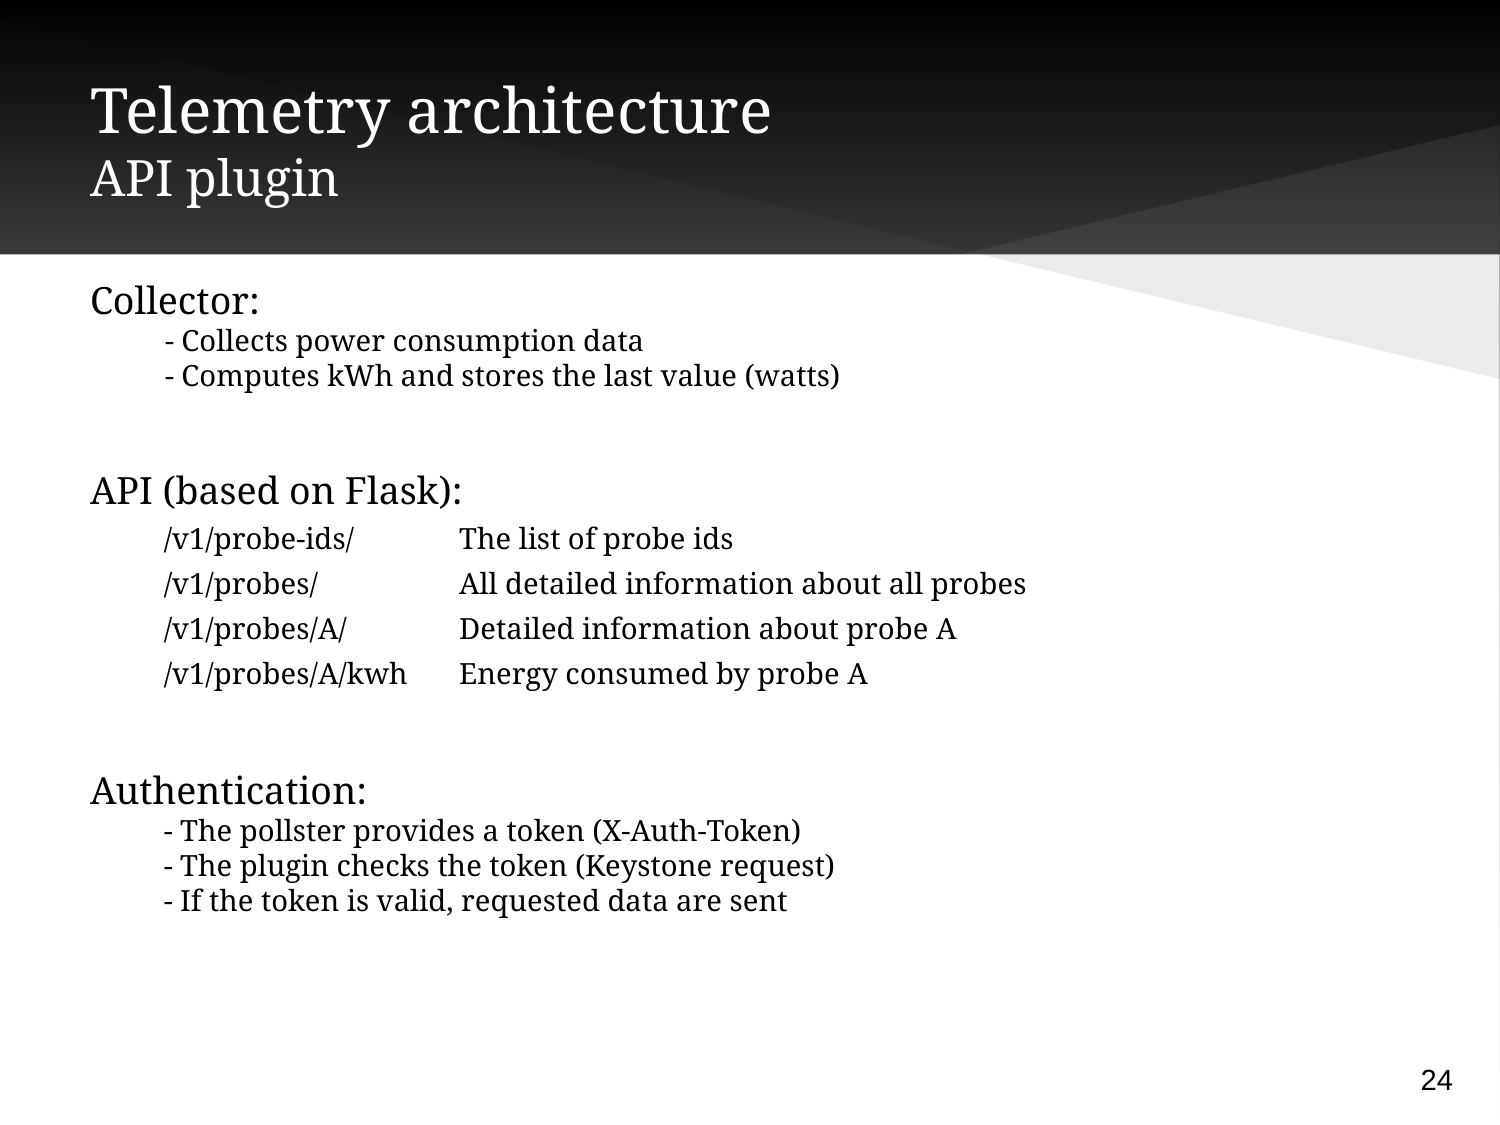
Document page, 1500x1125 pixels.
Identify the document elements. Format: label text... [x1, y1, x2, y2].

text_box 24 [1405, 1046, 1471, 1097]
list Collector: - Collects power consumption data - Computes kWh and stores the last value (watts) API (based on Flask): /v1/probe-ids/ The list of probe ids /v1/probes/ All detailed information about all probes /v1/probes/A/ Detailed information about probe A /v1/probes/A/kwh Energy consumed by probe A Authentication: - The pollster provides a token (X-Auth-Token) - The plugin checks the token (Keystone request) - If the token is valid, requested data are sent [75, 262, 1425, 1078]
title Telemetry architecture API plugin [75, 45, 1425, 233]
